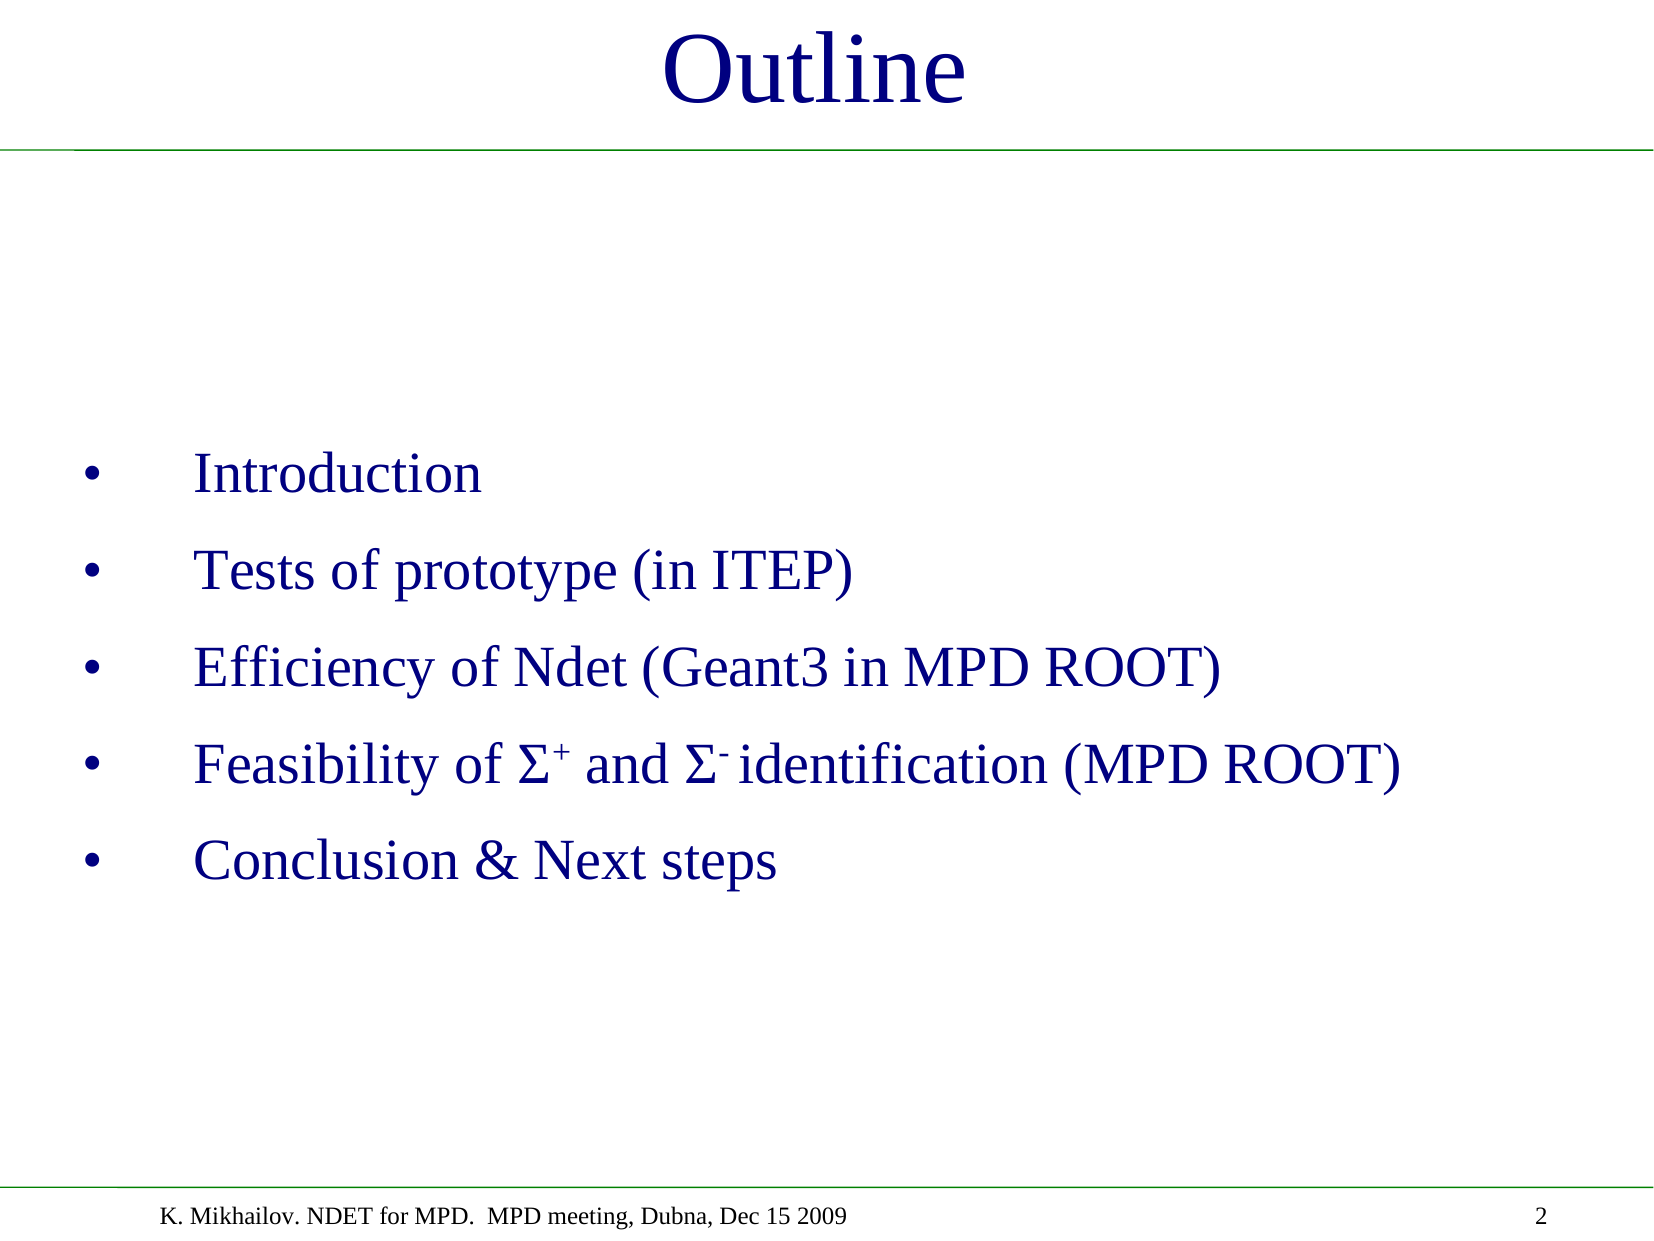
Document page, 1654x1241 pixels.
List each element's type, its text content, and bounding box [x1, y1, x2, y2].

text_box K. Mikhailov. NDET for MPD. MPD meeting, Dubna, Dec 15 2009 <number> [144, 1195, 1540, 1239]
title Outline [71, 0, 1559, 142]
subtitle Introduction Tests of prototype (in ITEP) Efficiency of Ndet (Geant3 in MPD ROOT) Feasibility of Σ+ and Σ- identification (MPD ROOT) Conclusion & Next steps [82, 297, 1570, 1101]
